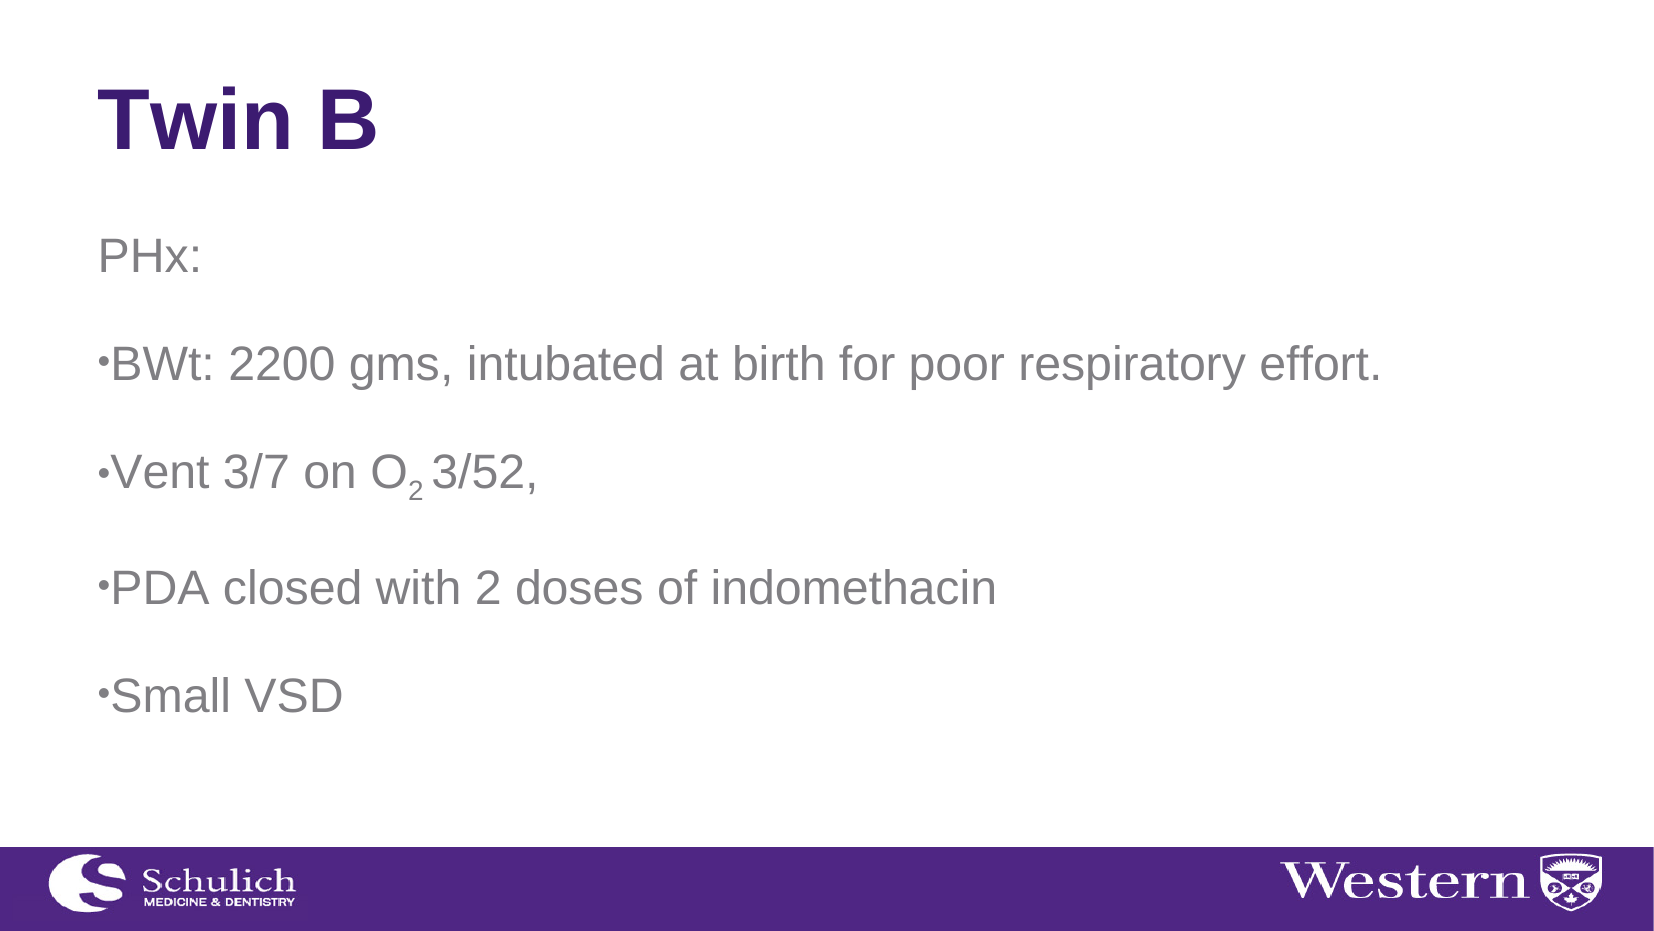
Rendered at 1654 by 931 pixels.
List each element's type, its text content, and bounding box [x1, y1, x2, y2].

picture [0, 0, 1654, 931]
list PHx: BWt: 2200 gms, intubated at birth for poor respiratory effort. Vent 3/7 on O2 3/52, PDA closed with 2 doses of indomethacin Small VSD [82, 217, 1571, 838]
title Twin B [82, 37, 1571, 193]
